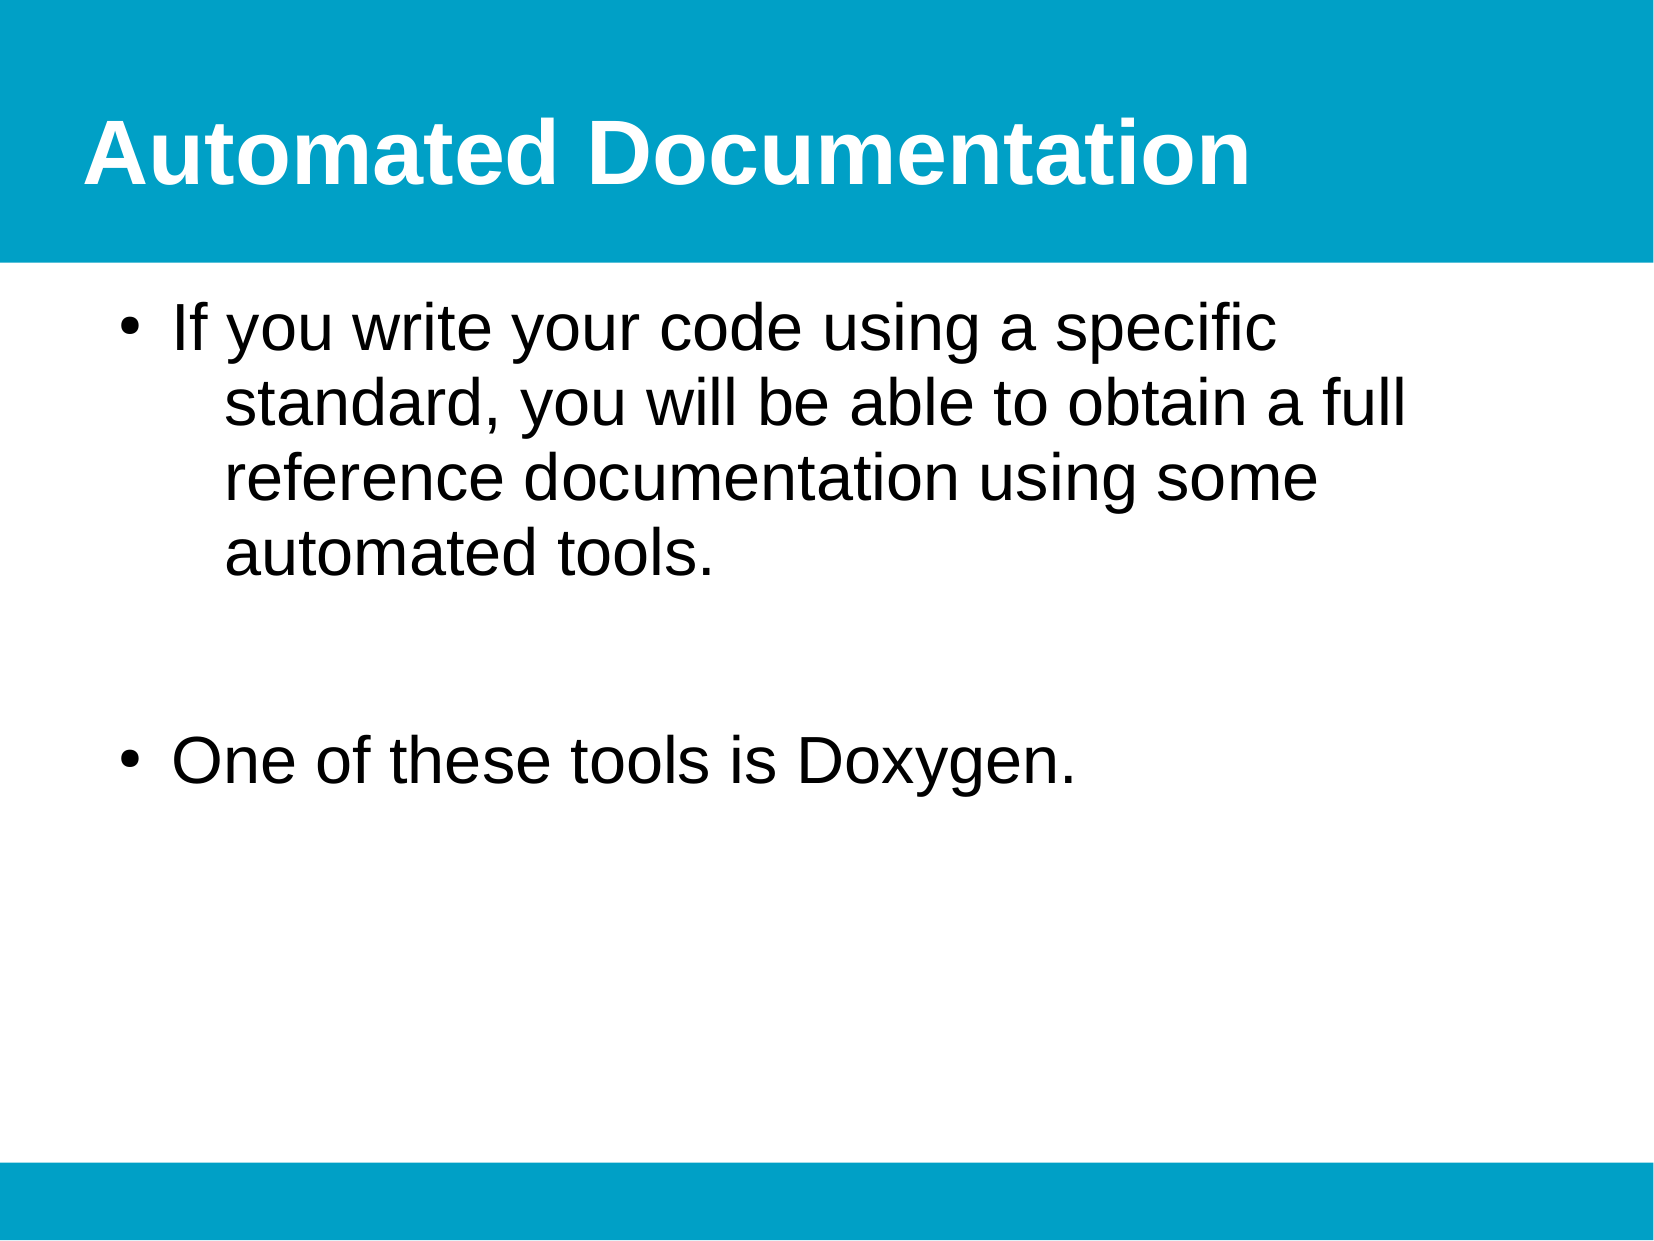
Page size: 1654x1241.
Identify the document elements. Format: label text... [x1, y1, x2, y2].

title Automated Documentation [82, 56, 1571, 250]
list If you write your code using a specific standard, you will be able to obtain a full reference documentation using some automated tools. One of these tools is Doxygen. [82, 290, 1571, 1094]
